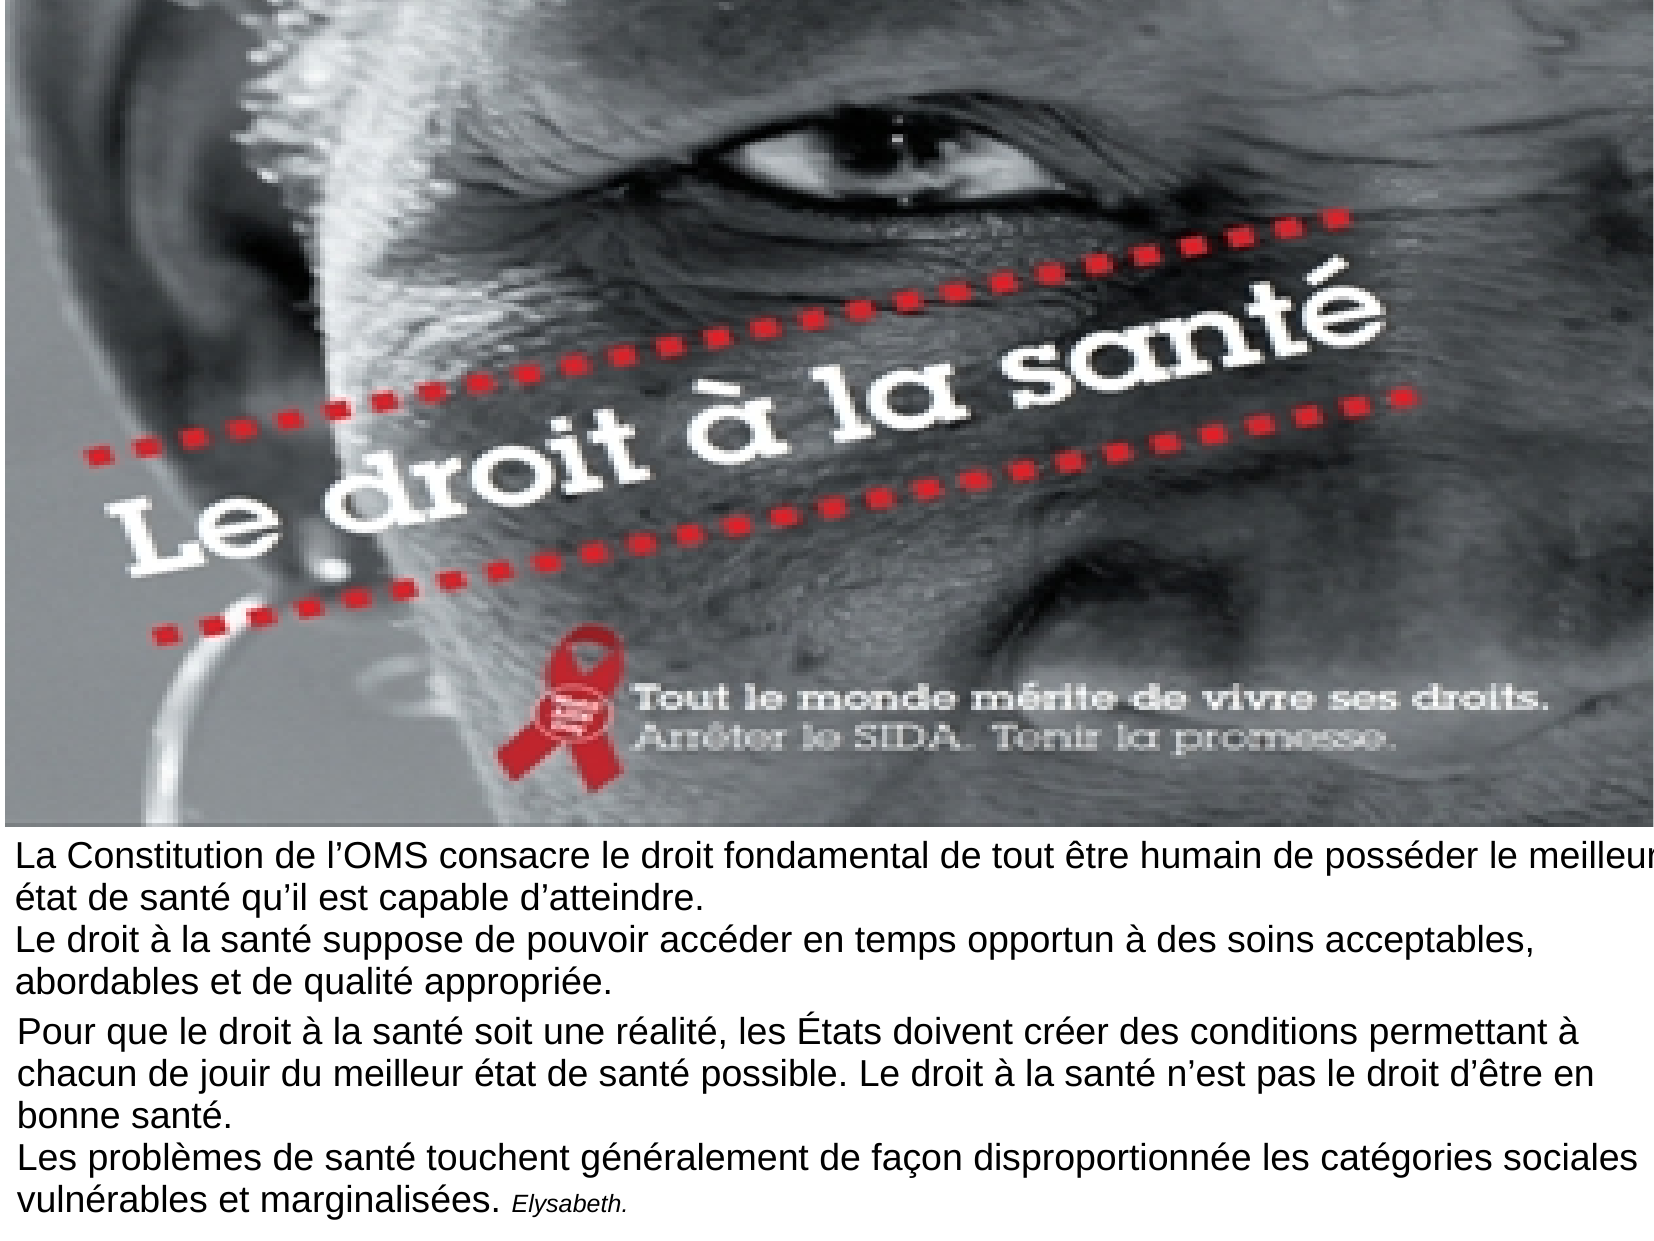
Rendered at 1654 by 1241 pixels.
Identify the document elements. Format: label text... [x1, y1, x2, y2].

text_box La Constitution de l’OMS consacre le droit fondamental de tout être humain de posséder le meilleur état de santé qu’il est capable d’atteindre. Le droit à la santé suppose de pouvoir accéder en temps opportun à des soins acceptables, abordables et de qualité appropriée. [0, 826, 1654, 1010]
text_box Pour que le droit à la santé soit une réalité, les États doivent créer des conditions permettant à chacun de jouir du meilleur état de santé possible. Le droit à la santé n’est pas le droit d’être en bonne santé. Les problèmes de santé touchent généralement de façon disproportionnée les catégories sociales vulnérables et marginalisées. Elysabeth. [2, 1003, 1654, 1229]
picture [5, 0, 1654, 826]
